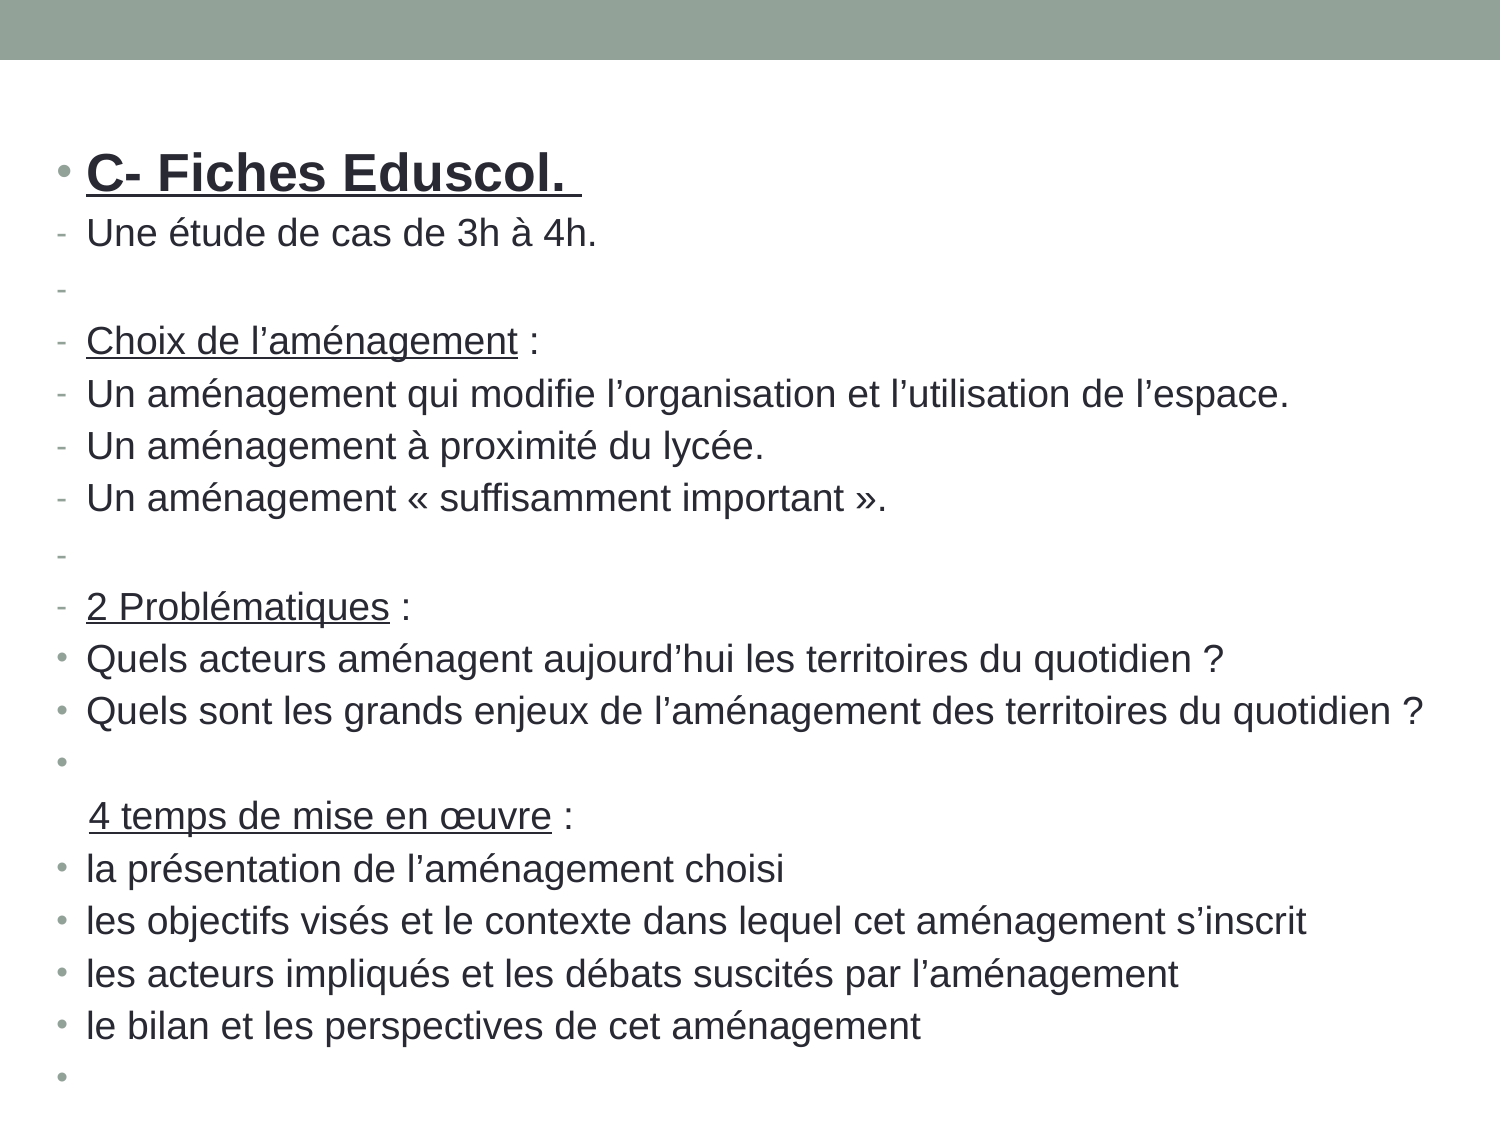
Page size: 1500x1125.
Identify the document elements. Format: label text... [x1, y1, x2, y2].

list C- Fiches Eduscol. Une étude de cas de 3h à 4h. Choix de l’aménagement : Un aménagement qui modifie l’organisation et l’utilisation de l’espace. Un aménagement à proximité du lycée. Un aménagement « suffisamment important ». 2 Problématiques : Quels acteurs aménagent aujourd’hui les territoires du quotidien ? Quels sont les grands enjeux de l’aménagement des territoires du quotidien ? 4 temps de mise en œuvre : la présentation de l’aménagement choisi les objectifs visés et le contexte dans lequel cet aménagement s’inscrit les acteurs impliqués et les débats suscités par l’aménagement le bilan et les perspectives de cet aménagement [41, 137, 1471, 1063]
